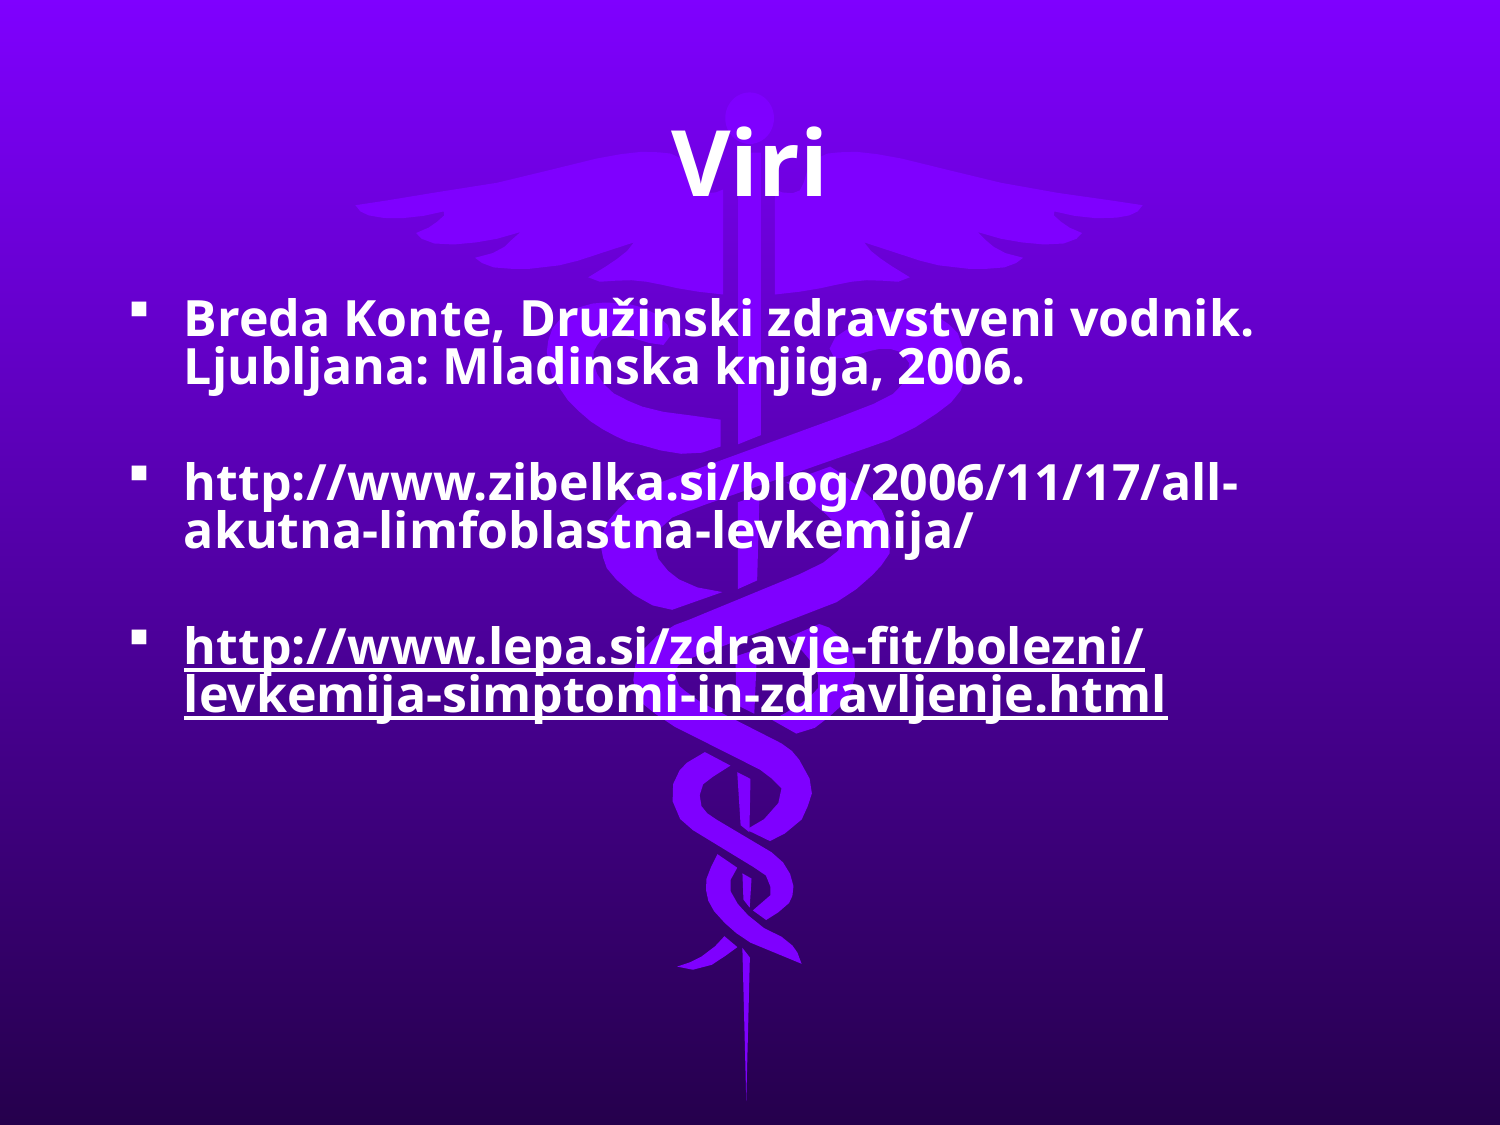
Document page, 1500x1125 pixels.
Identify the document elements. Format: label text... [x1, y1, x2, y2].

title Viri [112, 65, 1388, 254]
list Breda Konte, Družinski zdravstveni vodnik. Ljubljana: Mladinska knjiga, 2006. http://www.zibelka.si/blog/2006/11/17/all-akutna-limfoblastna-levkemija/ http://www.lepa.si/zdravje-fit/bolezni/levkemija-simptomi-in-zdravljenje.html [112, 290, 1388, 966]
